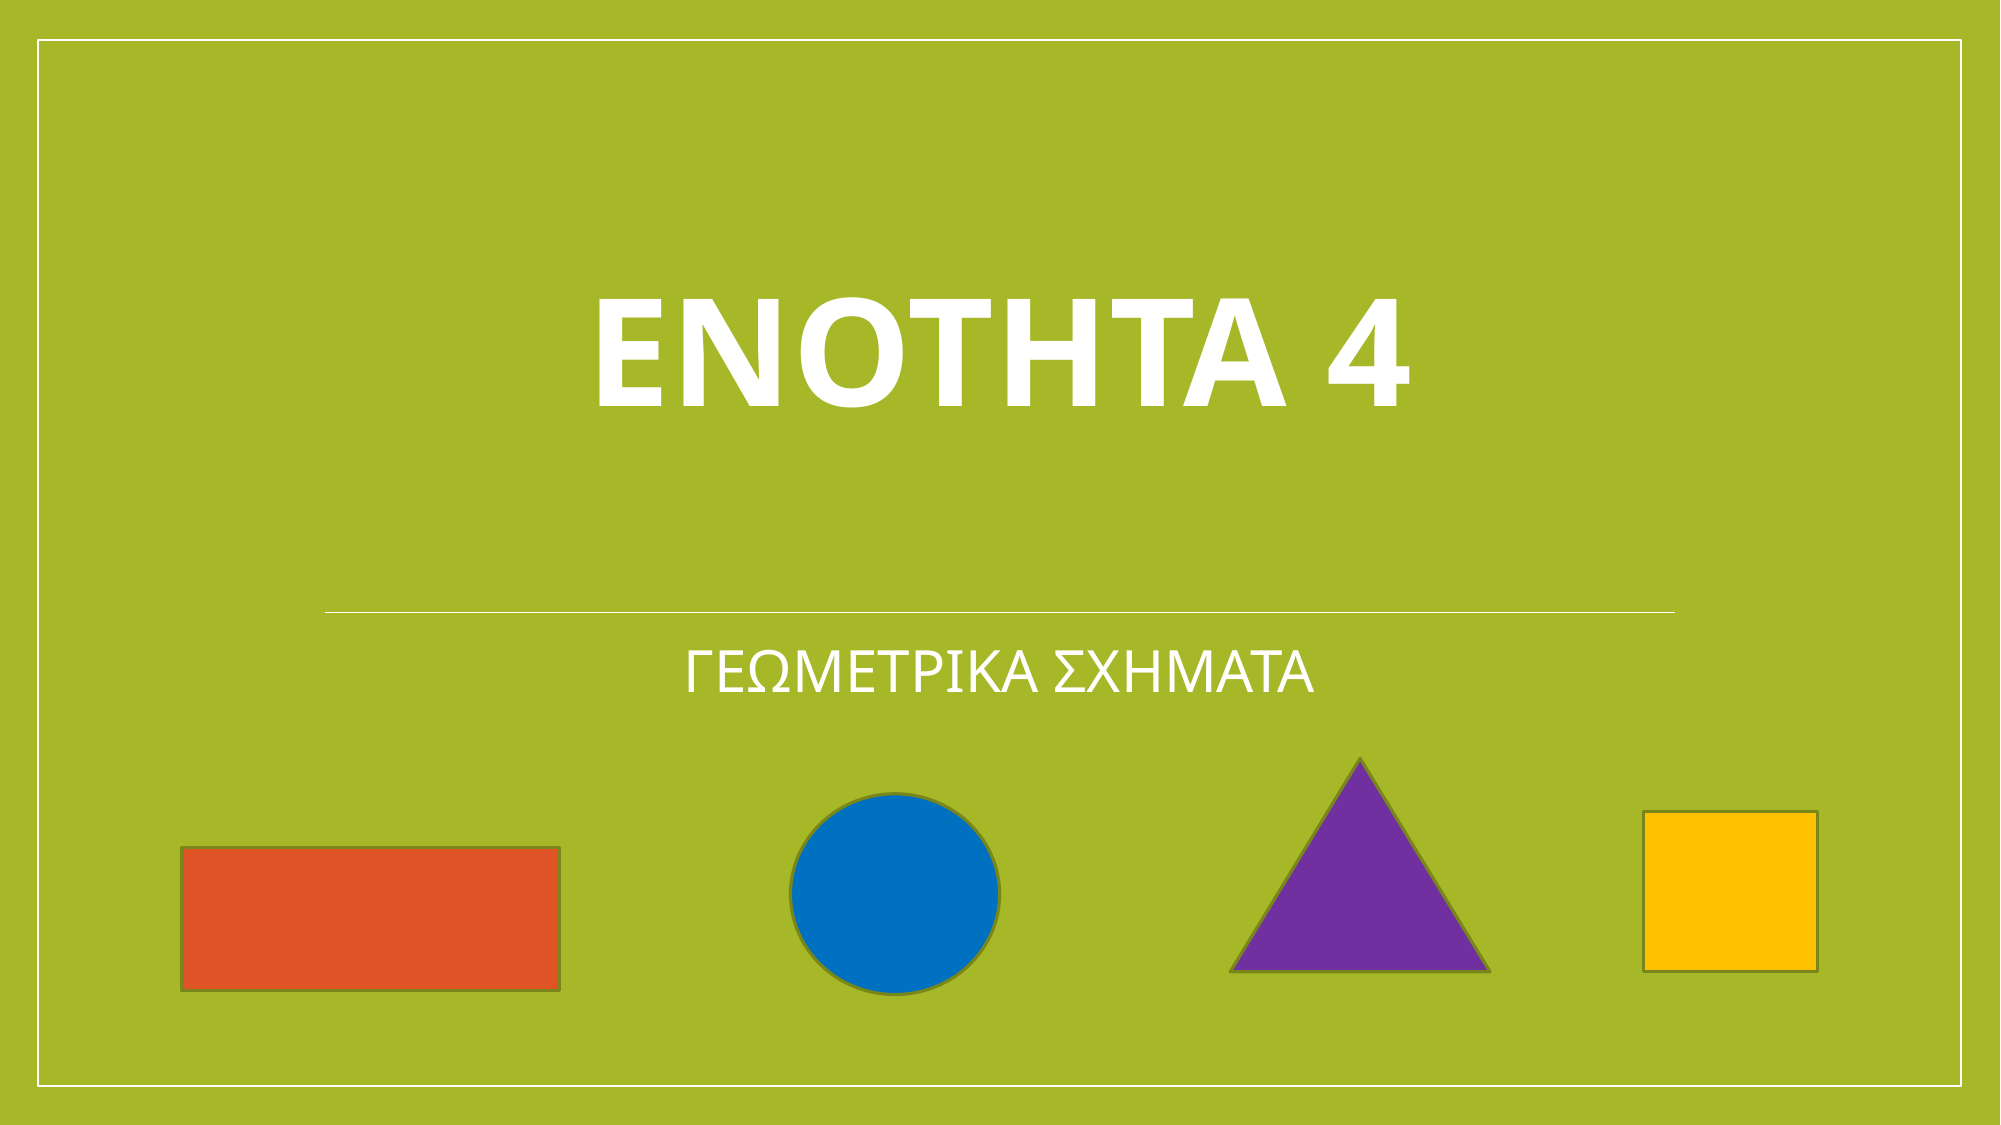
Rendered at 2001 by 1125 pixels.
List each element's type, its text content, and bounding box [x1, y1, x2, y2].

subtitle ΓΕΩΜΕΤΡΙΚΑ ΣΧΗΜΑΤΑ [280, 634, 1719, 784]
text_box [182, 847, 560, 991]
text_box [1644, 811, 1817, 972]
text_box [1230, 758, 1491, 972]
title Ενοτητα 4 [182, 144, 1818, 625]
text_box [790, 793, 1000, 995]
